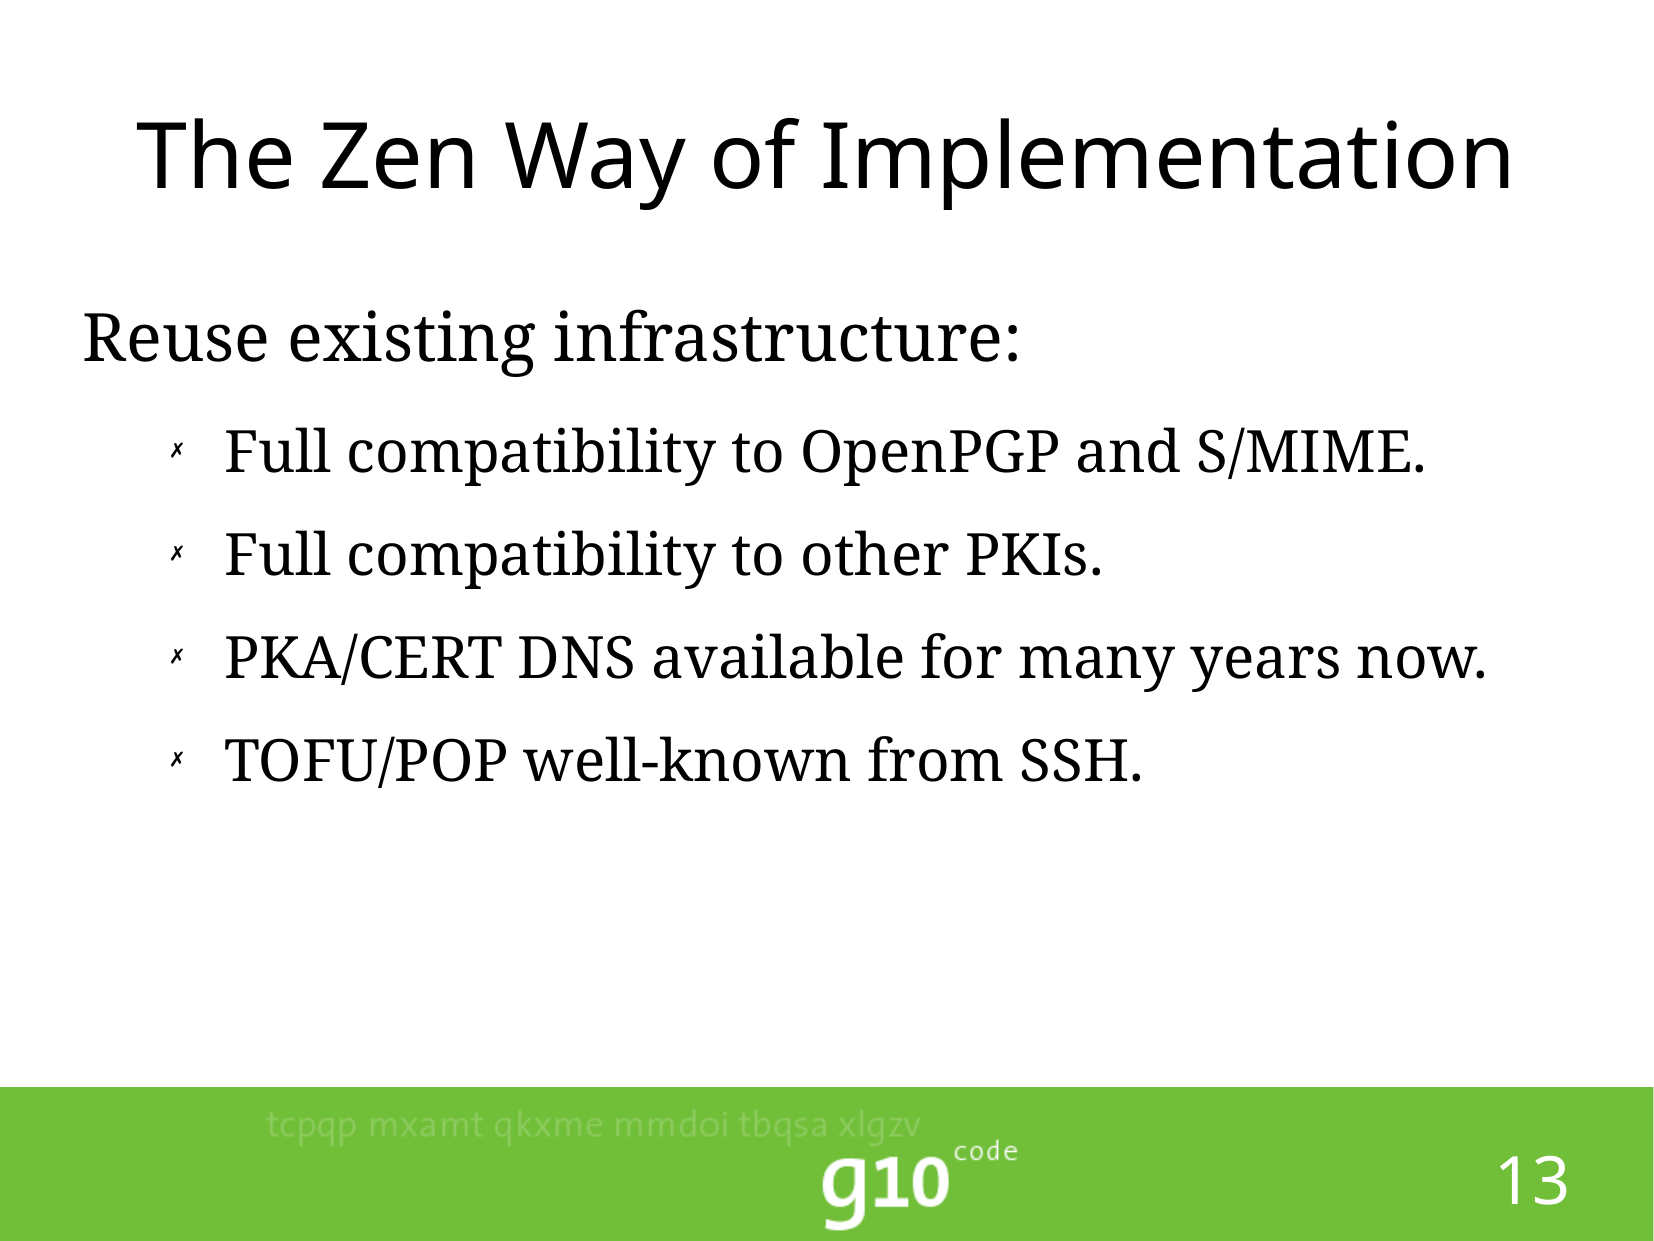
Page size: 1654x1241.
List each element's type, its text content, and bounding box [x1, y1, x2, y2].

list Reuse existing infrastructure: Full compatibility to OpenPGP and S/MIME. Full compatibility to other PKIs. PKA/CERT DNS available for many years now. TOFU/POP well-known from SSH. [82, 290, 1571, 1109]
title The Zen Way of Implementation [82, 49, 1571, 257]
picture [0, 1087, 1654, 1241]
